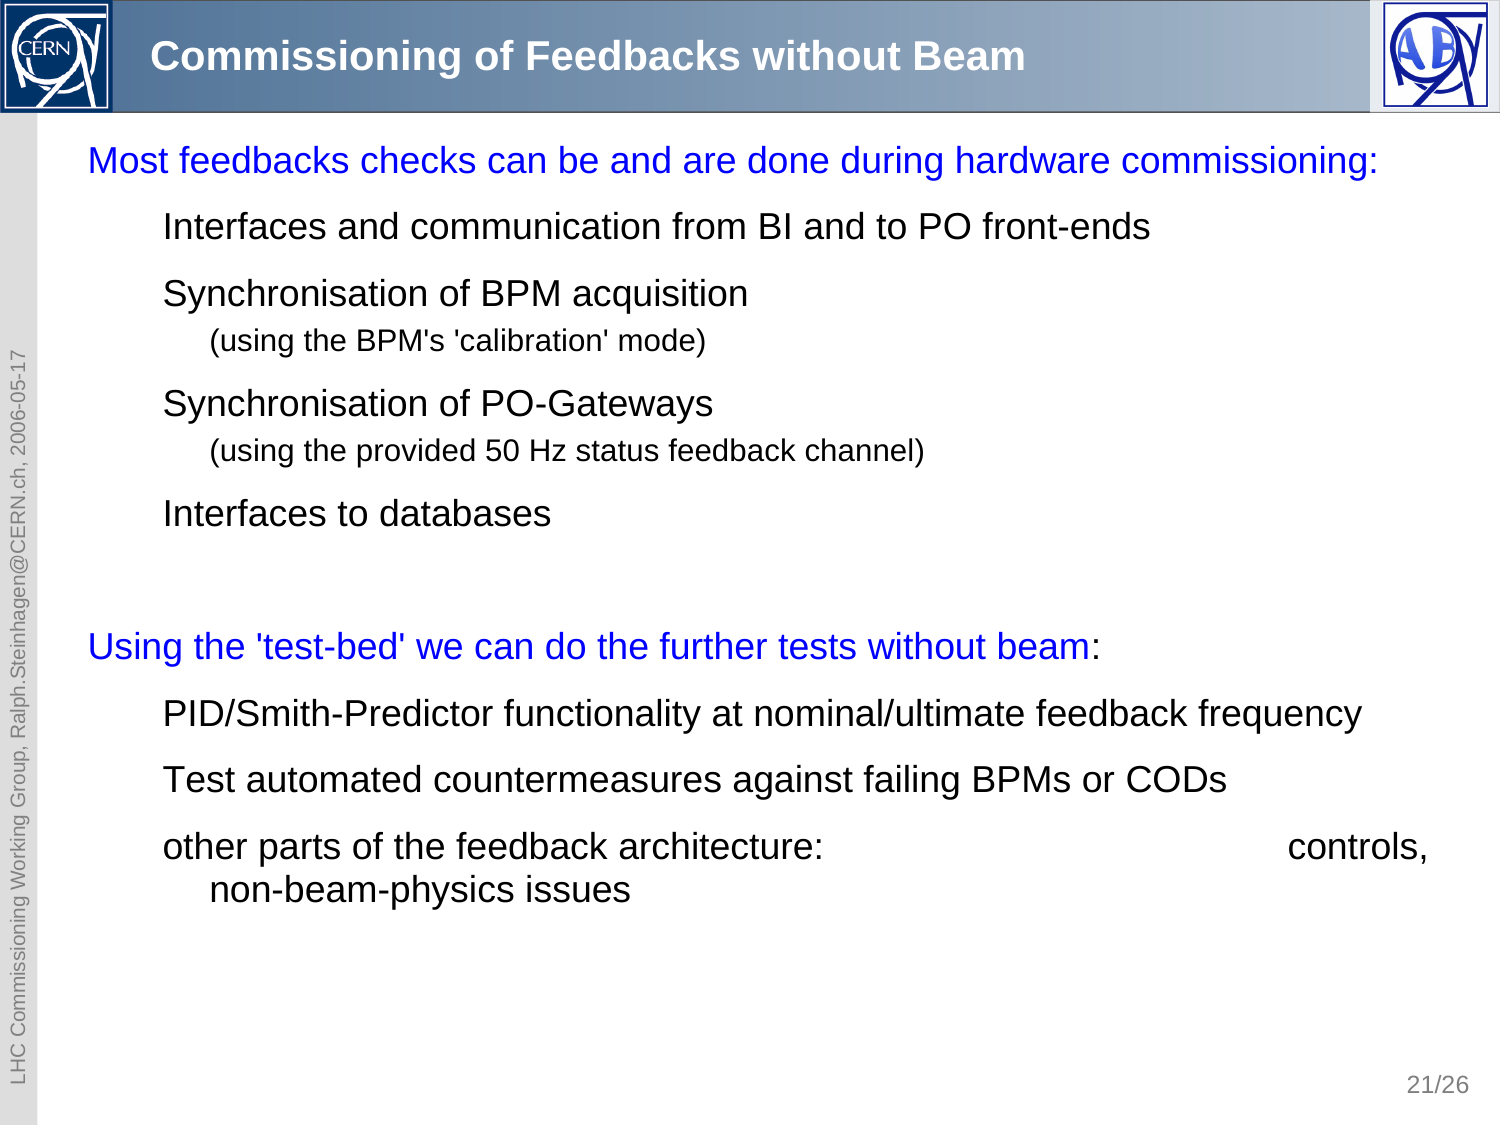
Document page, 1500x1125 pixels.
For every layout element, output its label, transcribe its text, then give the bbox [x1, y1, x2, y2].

picture [0, 0, 113, 113]
title Commissioning of Feedbacks without Beam [150, 0, 1201, 113]
list Most feedbacks checks can be and are done during hardware commissioning: Interfaces and communication from BI and to PO front-ends Synchronisation of BPM acquisition (using the BPM's 'calibration' mode) Synchronisation of PO-Gateways (using the provided 50 Hz status feedback channel) Interfaces to databases Using the 'test-bed' we can do the further tests without beam: PID/Smith-Predictor functionality at nominal/ultimate feedback frequency Test automated countermeasures against failing BPMs or CODs other parts of the feedback architecture: controls, non-beam-physics issues [87, 137, 1438, 1030]
picture [1382, 1, 1489, 108]
